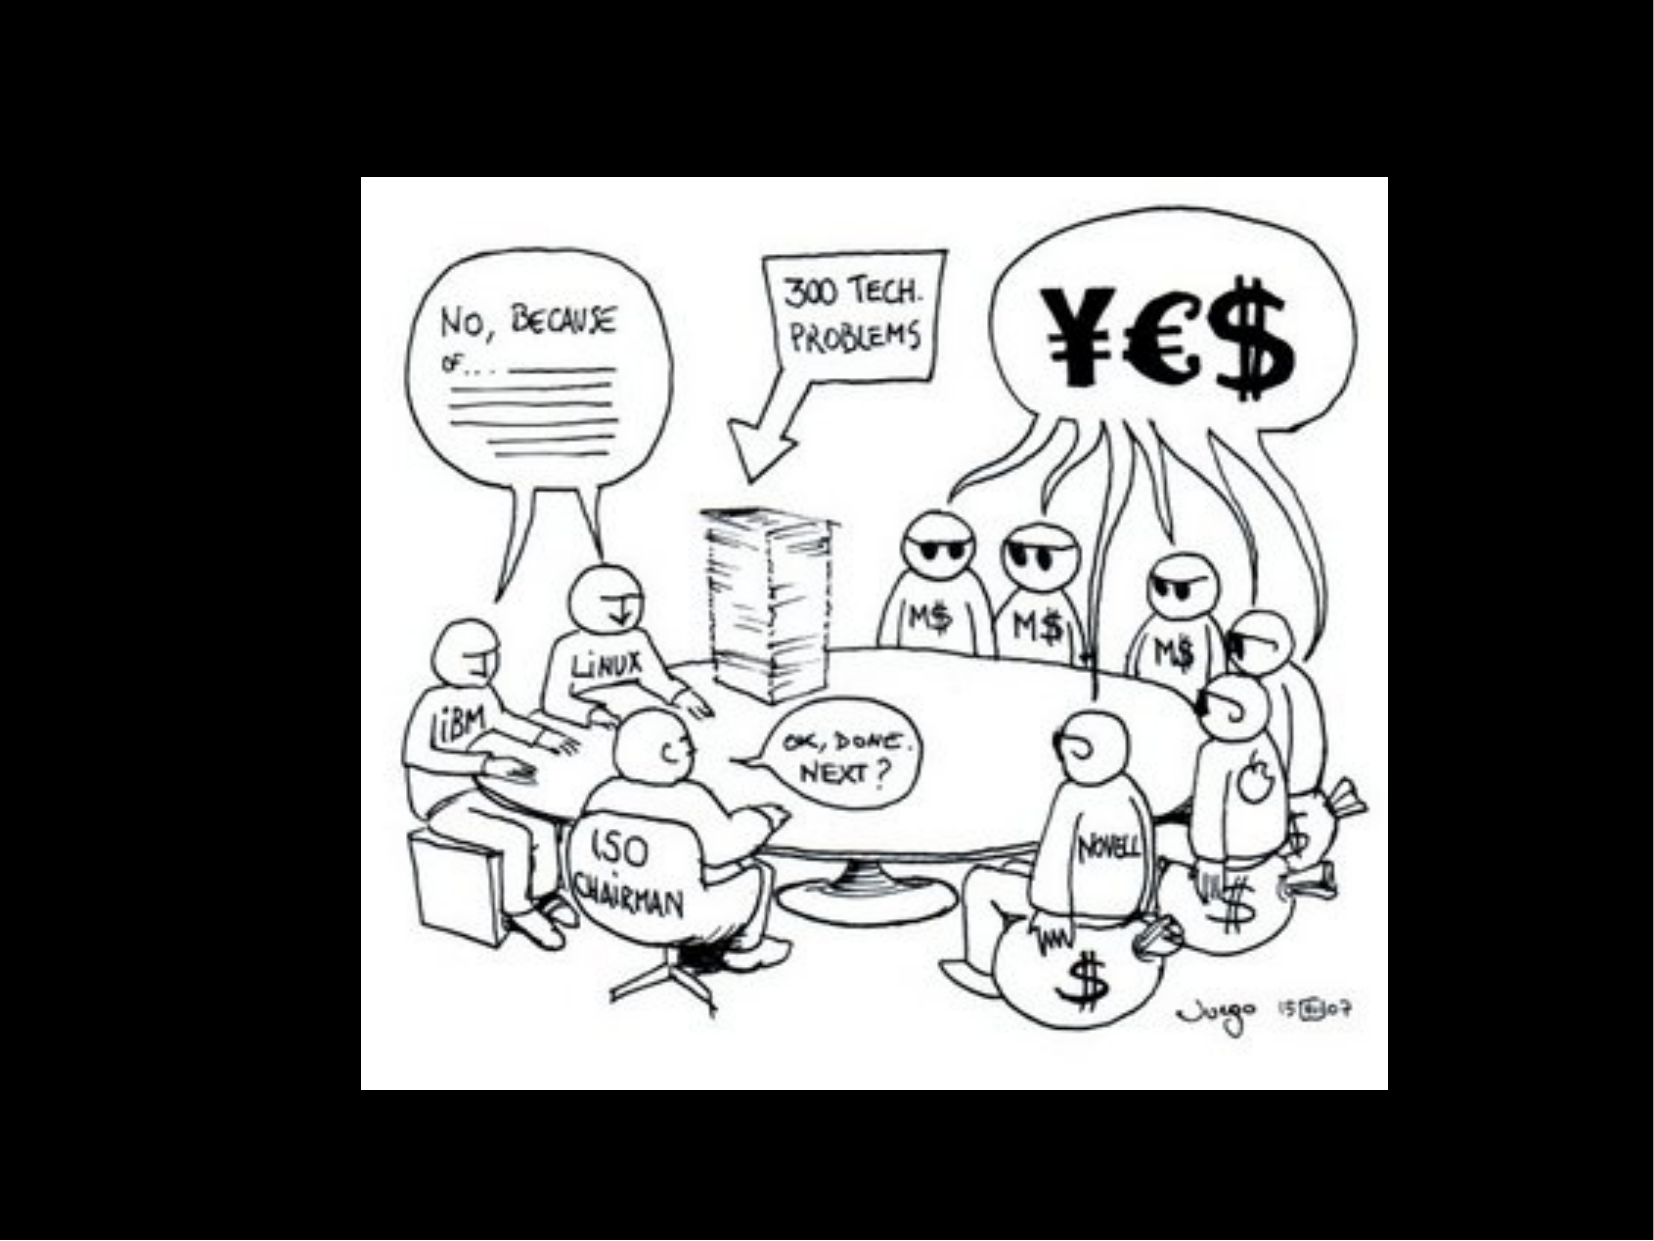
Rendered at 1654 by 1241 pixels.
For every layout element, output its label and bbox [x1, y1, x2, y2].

picture [361, 177, 1388, 1090]
